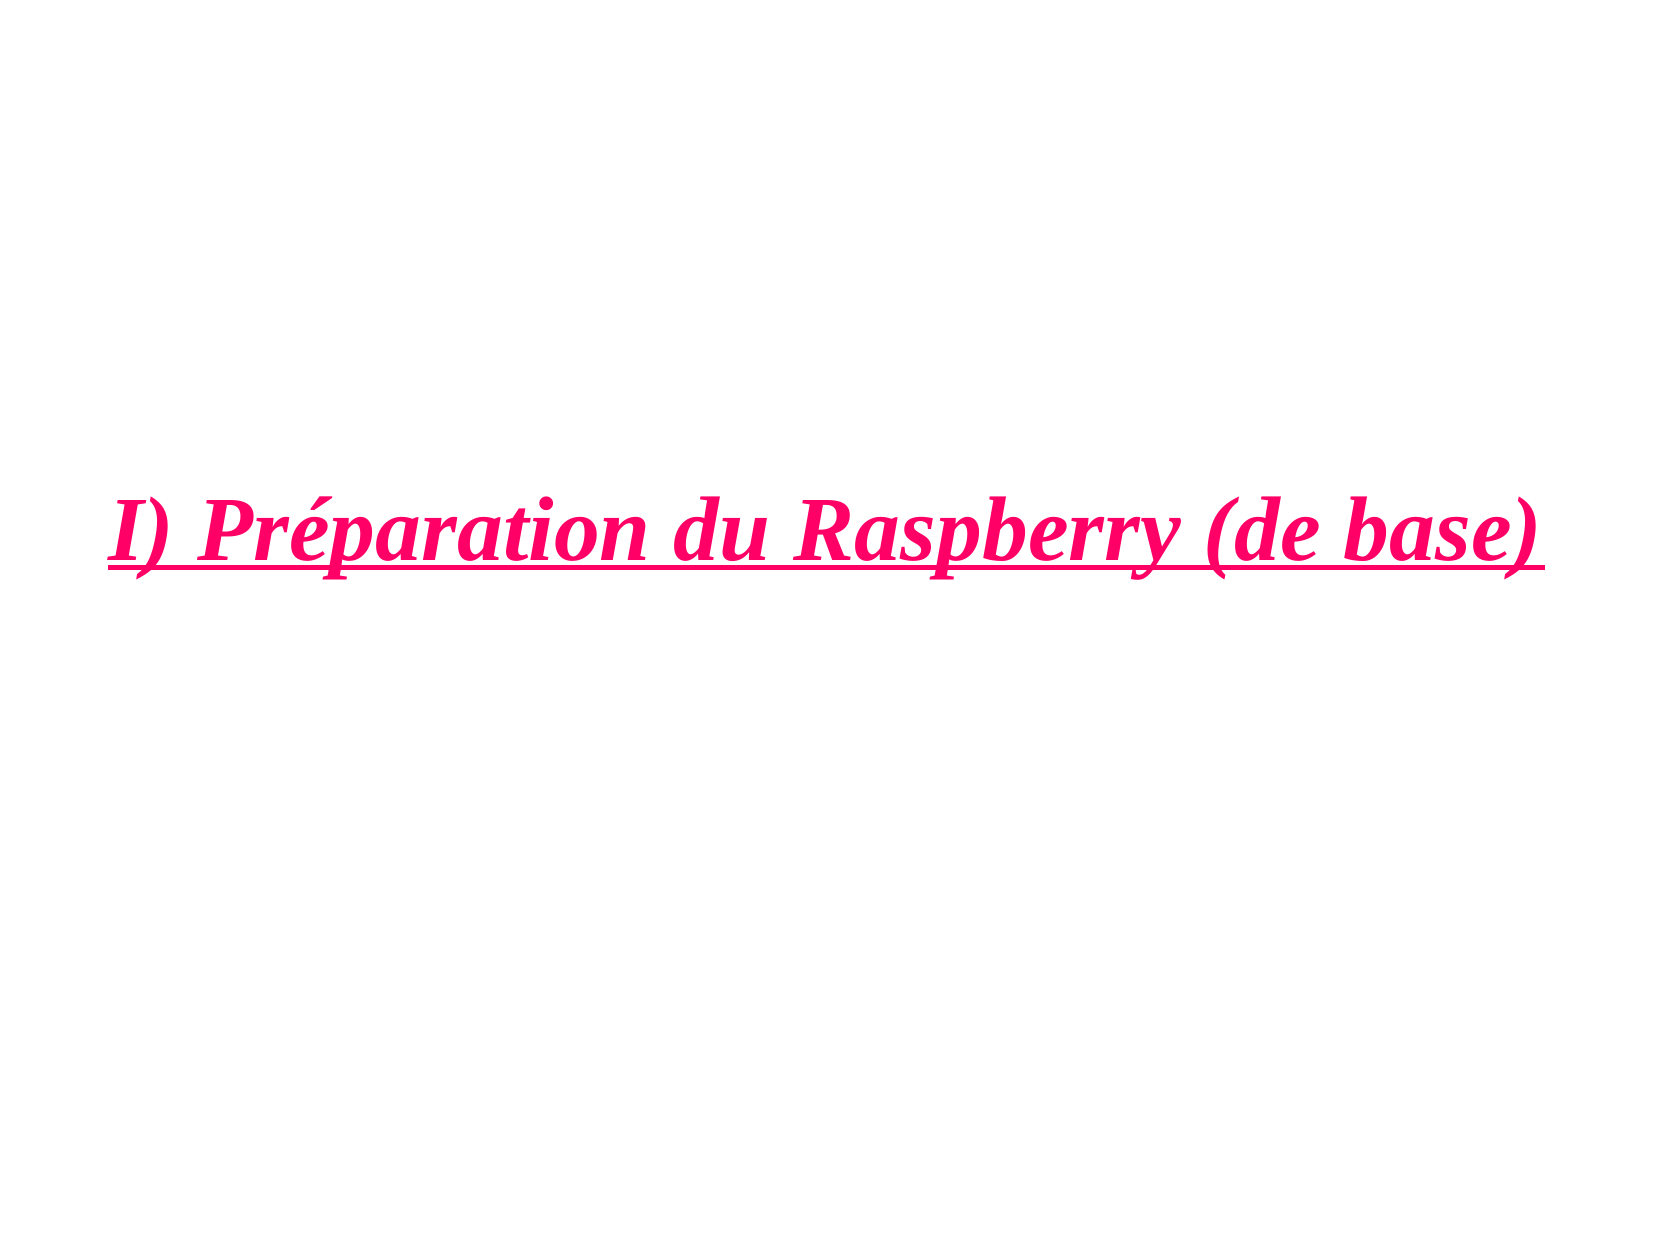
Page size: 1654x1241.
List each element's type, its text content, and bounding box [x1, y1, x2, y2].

subtitle I) Préparation du Raspberry (de base) [82, 49, 1571, 1010]
